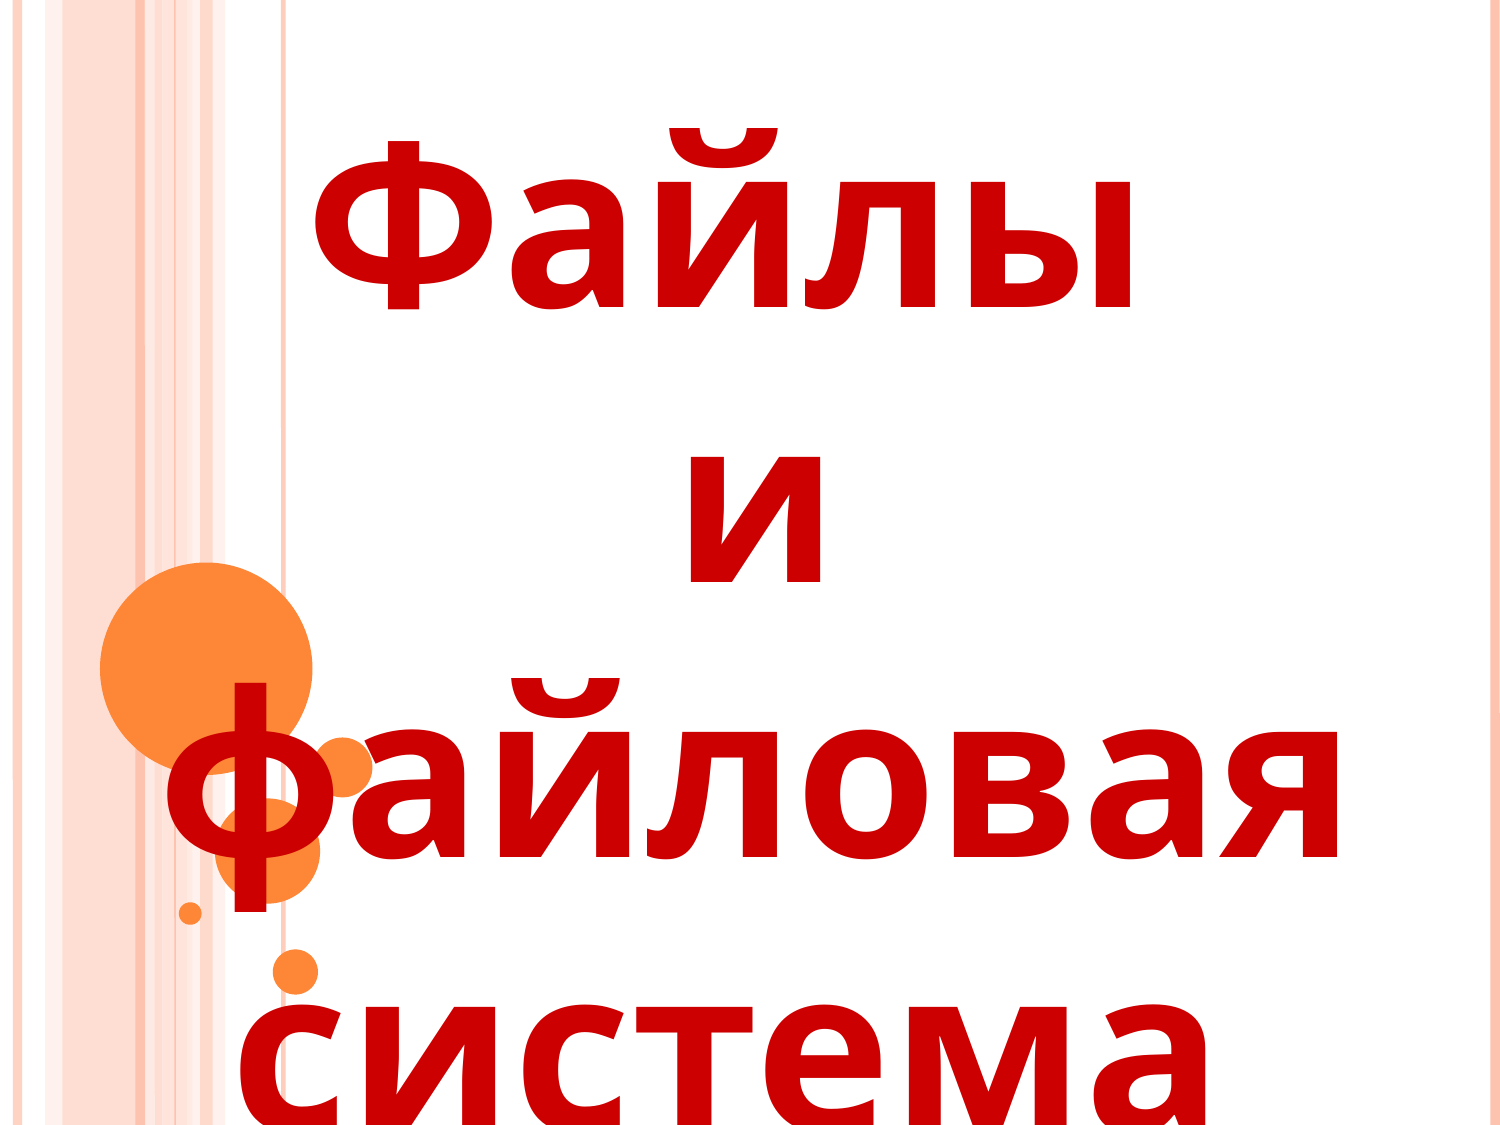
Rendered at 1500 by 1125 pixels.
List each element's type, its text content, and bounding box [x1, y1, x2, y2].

title Файлы и файловая система [125, 71, 1388, 945]
